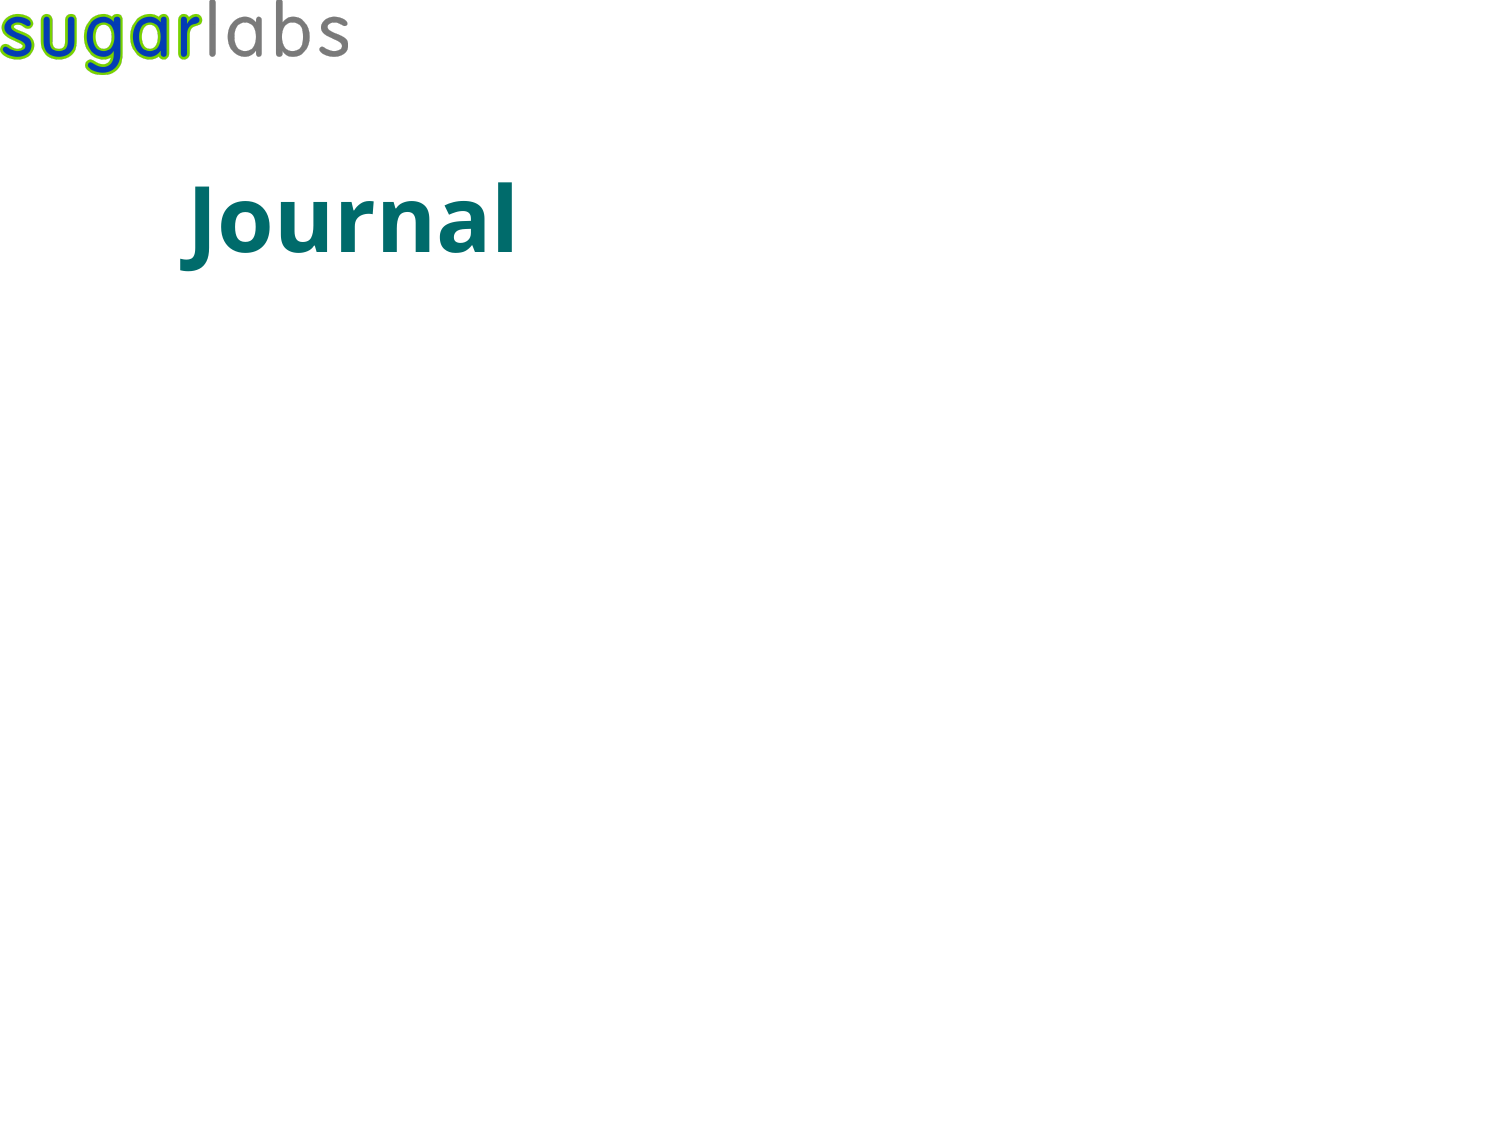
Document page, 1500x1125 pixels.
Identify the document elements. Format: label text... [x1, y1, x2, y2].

picture [0, 0, 348, 75]
title Journal [187, 82, 1500, 331]
